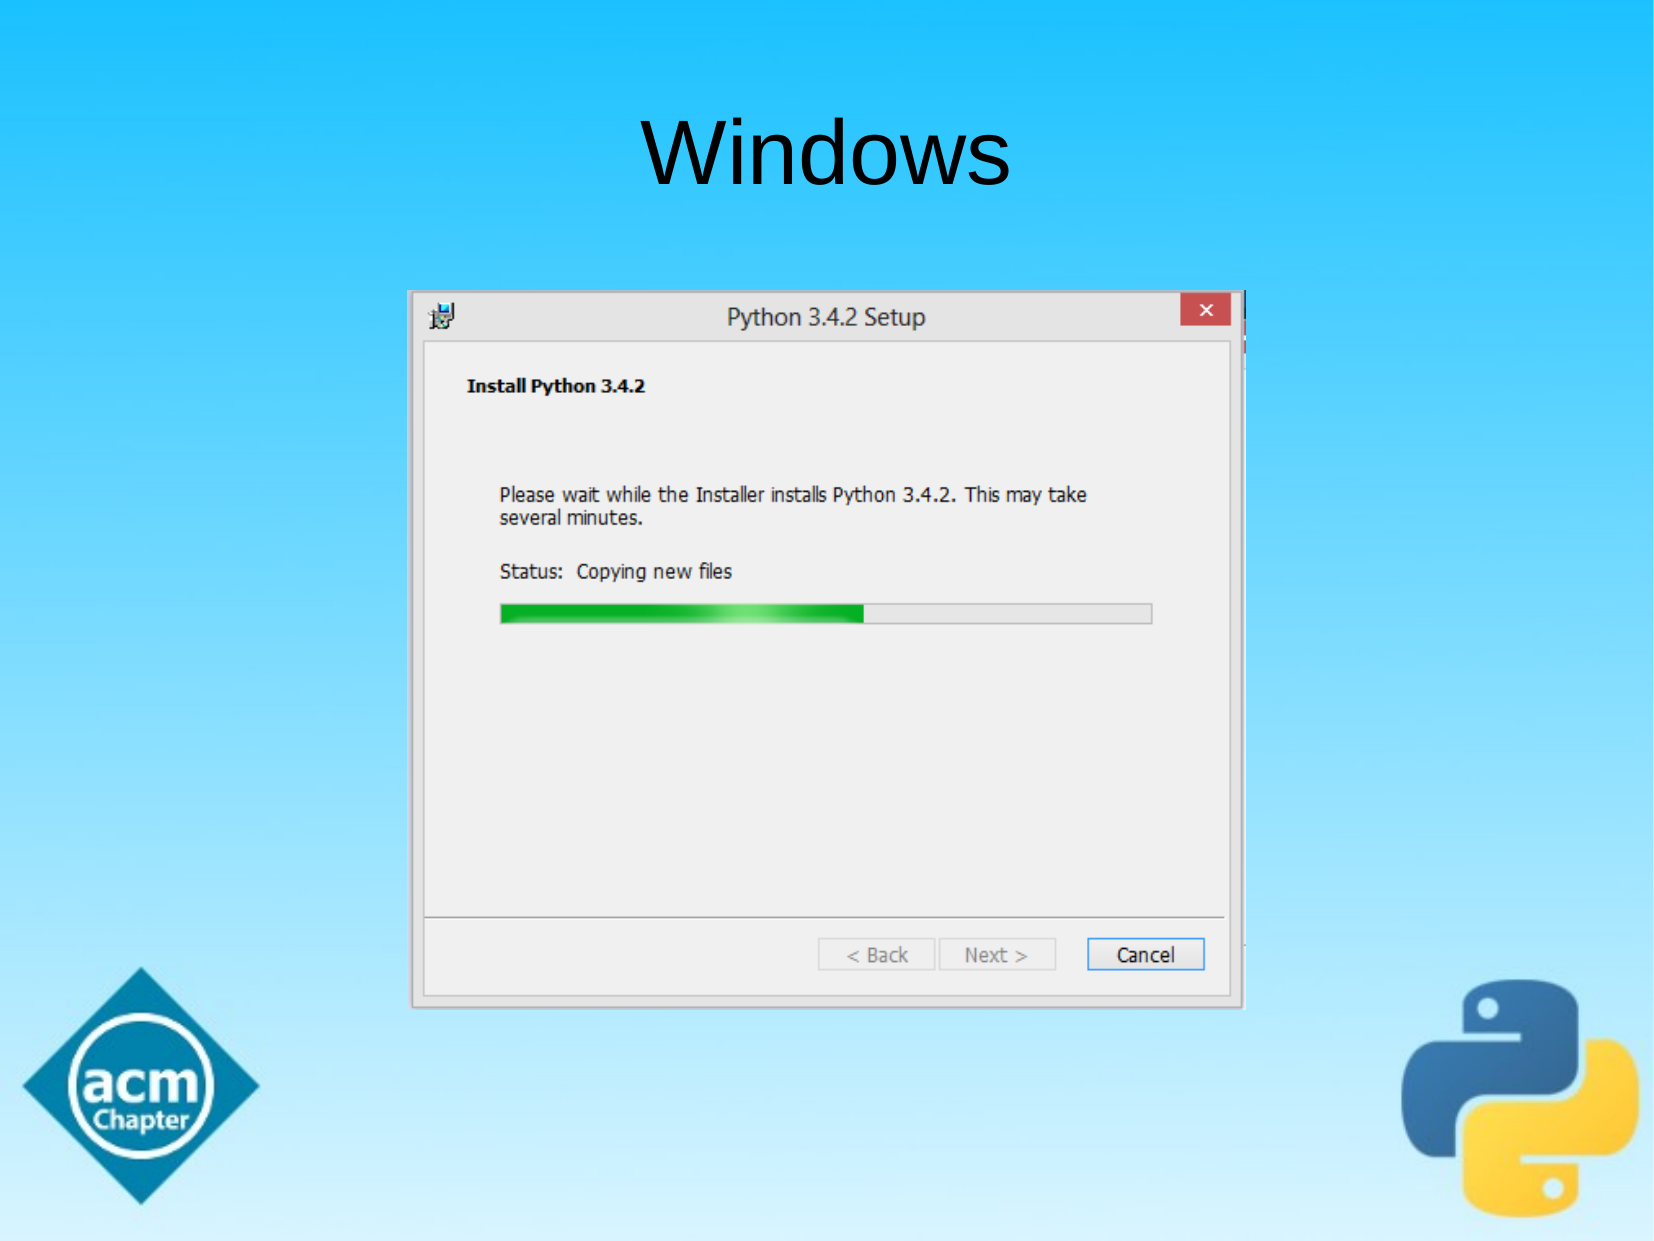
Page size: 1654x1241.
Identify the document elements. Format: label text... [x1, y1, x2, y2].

title Windows [82, 49, 1571, 257]
picture [0, 0, 1654, 1241]
